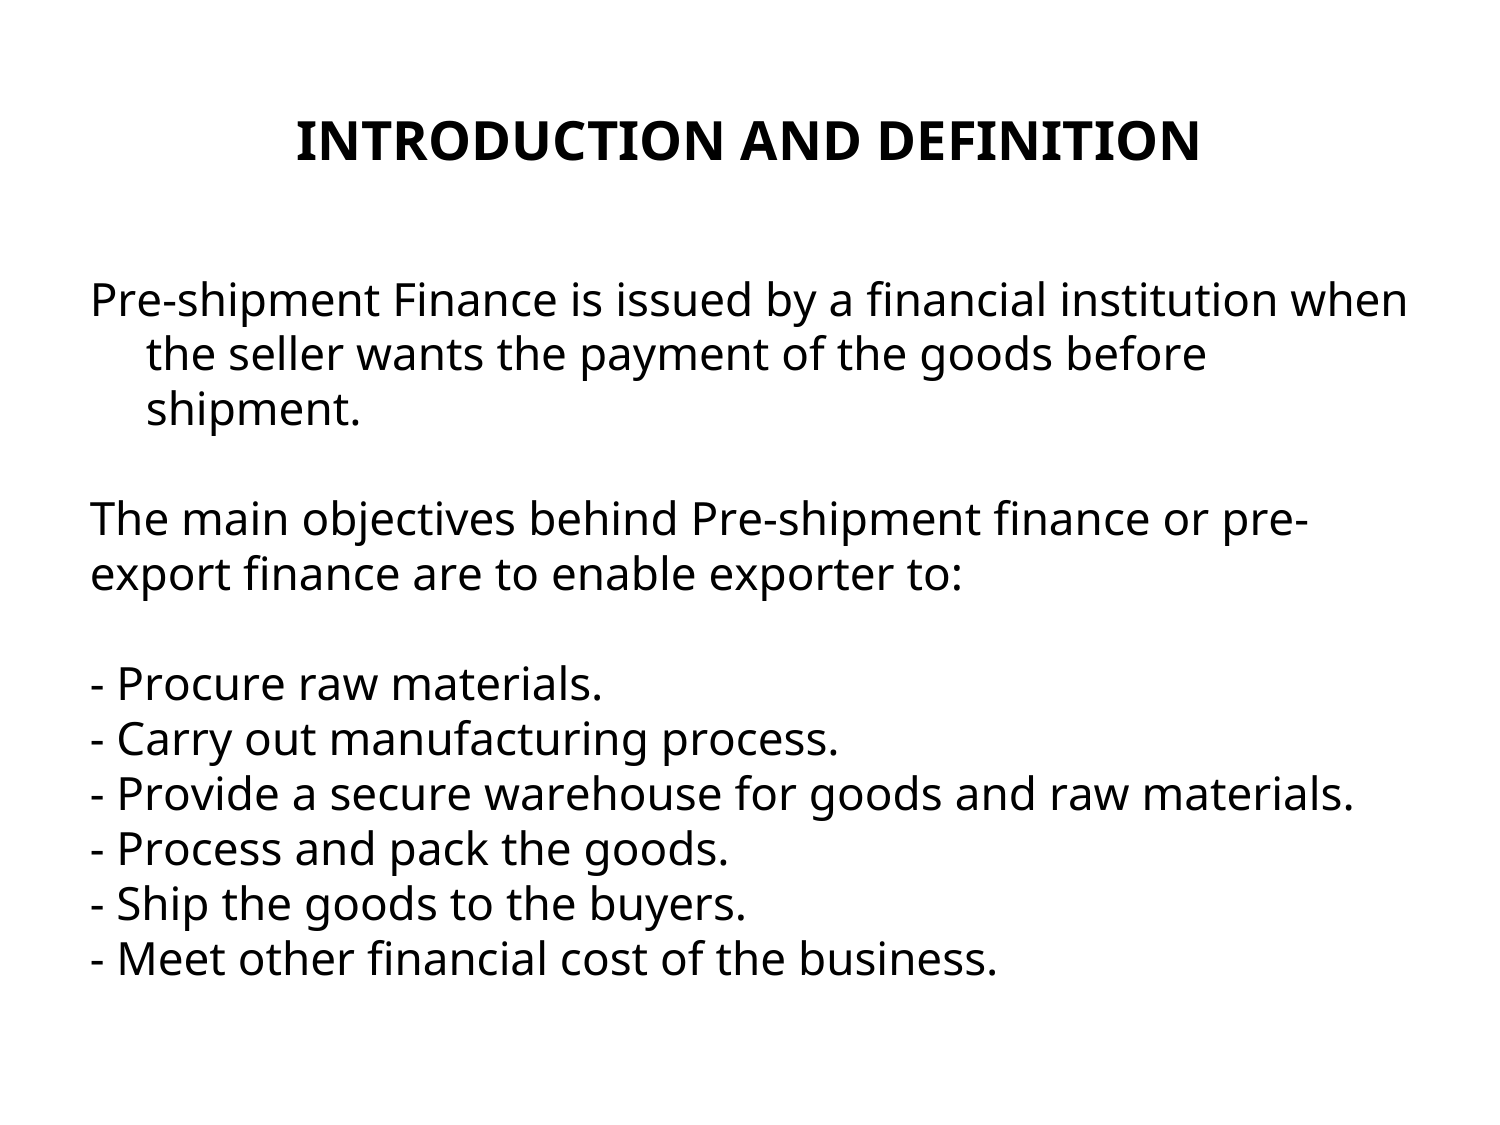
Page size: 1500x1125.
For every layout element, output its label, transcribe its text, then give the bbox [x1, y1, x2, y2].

title INTRODUCTION AND DEFINITION [75, 45, 1425, 233]
list Pre-shipment Finance is issued by a financial institution when the seller wants the payment of the goods before shipment. The main objectives behind Pre-shipment finance or pre-export finance are to enable exporter to: - Procure raw materials. - Carry out manufacturing process. - Provide a secure warehouse for goods and raw materials. - Process and pack the goods. - Ship the goods to the buyers. - Meet other financial cost of the business. [75, 262, 1425, 1005]
